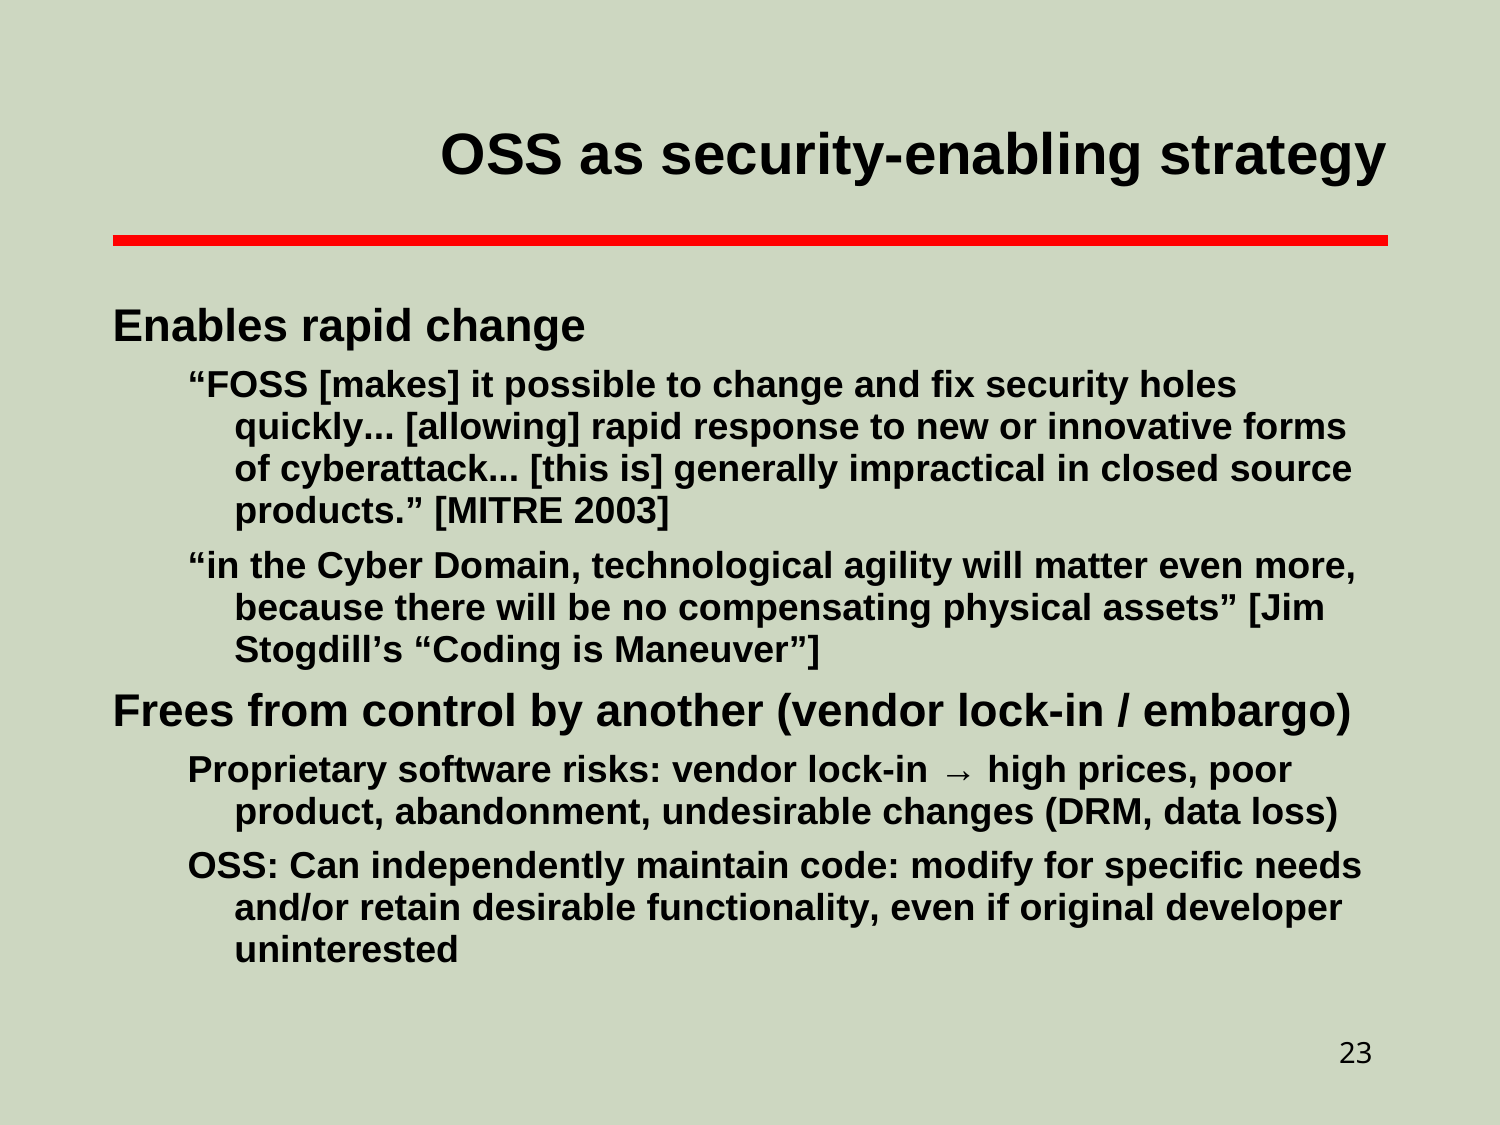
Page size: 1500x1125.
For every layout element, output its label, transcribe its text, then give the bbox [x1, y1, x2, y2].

title OSS as security-enabling strategy [337, 93, 1388, 217]
list Enables rapid change “FOSS [makes] it possible to change and fix security holes quickly... [allowing] rapid response to new or innovative forms of cyberattack... [this is] generally impractical in closed source products.” [MITRE 2003] “in the Cyber Domain, technological agility will matter even more, because there will be no compensating physical assets” [Jim Stogdill’s “Coding is Maneuver”] Frees from control by another (vendor lock-in / embargo) Proprietary software risks: vendor lock-in → high prices, poor product, abandonment, undesirable changes (DRM, data loss) OSS: Can independently maintain code: modify for specific needs and/or retain desirable functionality, even if original developer uninterested [112, 299, 1388, 1084]
